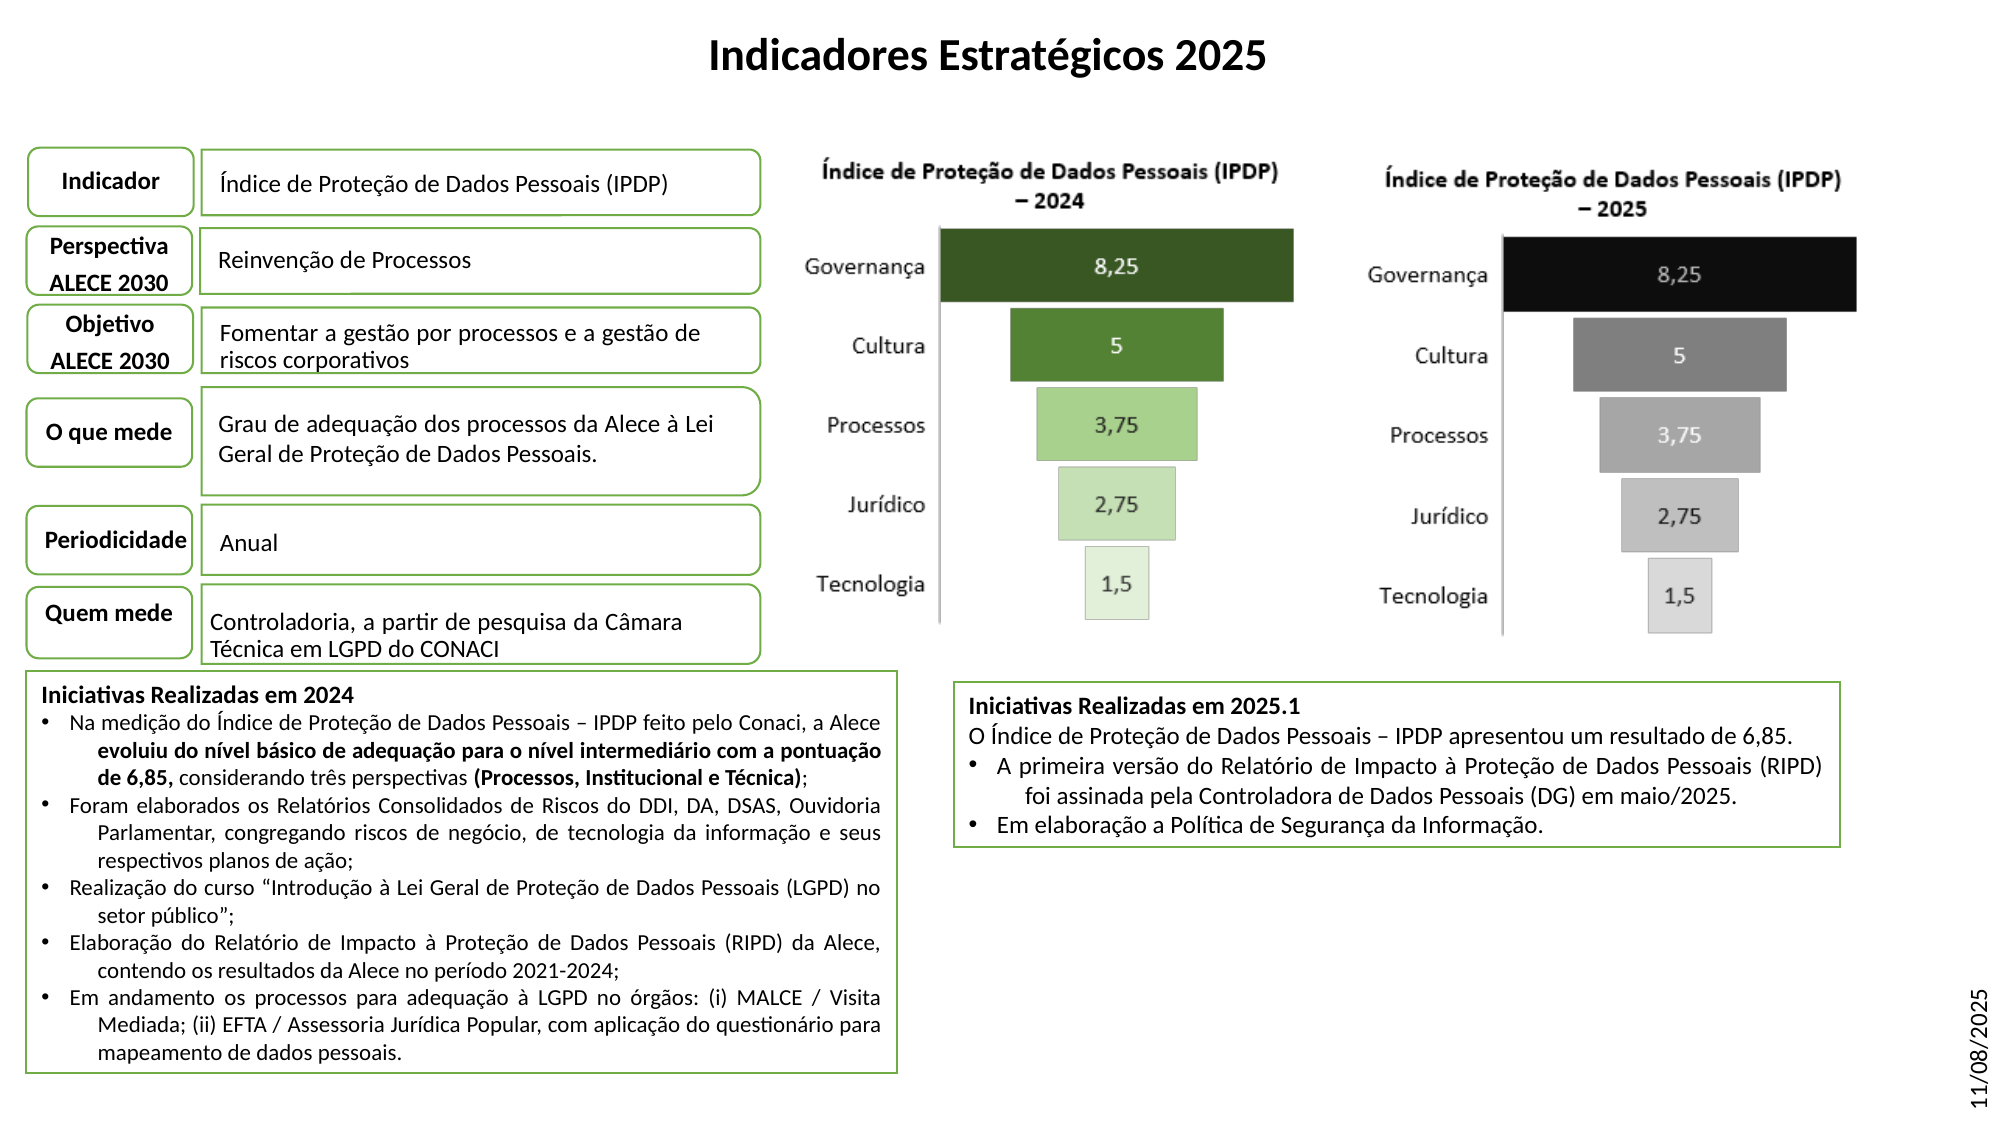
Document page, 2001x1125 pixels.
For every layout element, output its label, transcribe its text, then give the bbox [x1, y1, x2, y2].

text_box Iniciativas Realizadas em 2024 Na medição do Índice de Proteção de Dados Pessoais – IPDP feito pelo Conaci, a Alece evoluiu do nível básico de adequação para o nível intermediário com a pontuação de 6,85, considerando três perspectivas (Processos, Institucional e Técnica); Foram elaborados os Relatórios Consolidados de Riscos do DDI, DA, DSAS, Ouvidoria Parlamentar, congregando riscos de negócio, de tecnologia da informação e seus respectivos planos de ação; Realização do curso “Introdução à Lei Geral de Proteção de Dados Pessoais (LGPD) no setor público”; Elaboração do Relatório de Impacto à Proteção de Dados Pessoais (RIPD) da Alece, contendo os resultados da Alece no período 2021-2024; Em andamento os processos para adequação à LGPD no órgãos: (i) MALCE / Visita Mediada; (ii) EFTA / Assessoria Jurídica Popular, com aplicação do questionário para mapeamento de dados pessoais. [26, 671, 897, 1073]
text_box Controladoria, a partir de pesquisa da Câmara Técnica em LGPD do CONACI [192, 600, 746, 648]
text_box Reinvenção de Processos [200, 231, 743, 291]
text_box Anual [202, 517, 743, 566]
picture [1356, 153, 1874, 652]
text_box Grau de adequação dos processos da Alece à Lei Geral de Proteção de Dados Pessoais. [200, 390, 746, 485]
text_box Periodicidade [34, 508, 198, 572]
text_box Índice de Proteção de Dados Pessoais (IPDP)​ [202, 153, 743, 212]
text_box Perspectiva ALECE 2030 [35, 229, 184, 292]
text_box Iniciativas Realizadas em 2025.1 O Índice de Proteção de Dados Pessoais – IPDP apresentou um resultado de 6,85. A primeira versão do Relatório de Impacto à Proteção de Dados Pessoais (RIPD) foi assinada pela Controladora de Dados Pessoais (DG) em maio/2025. Em elaboração a Política de Segurança da Informação. [954, 682, 1840, 847]
text_box Quem mede [35, 580, 184, 647]
text_box O que mede [35, 401, 184, 464]
text_box Indicador [36, 150, 186, 214]
text_box 11/08/2025 [1954, 972, 2000, 1125]
text_box Fomentar a gestão por processos e a gestão de riscos corporativos [202, 311, 743, 370]
picture [793, 145, 1311, 640]
text_box Objetivo ALECE 2030 [35, 307, 185, 371]
title Indicadores Estratégicos 2025 [671, 22, 1305, 89]
